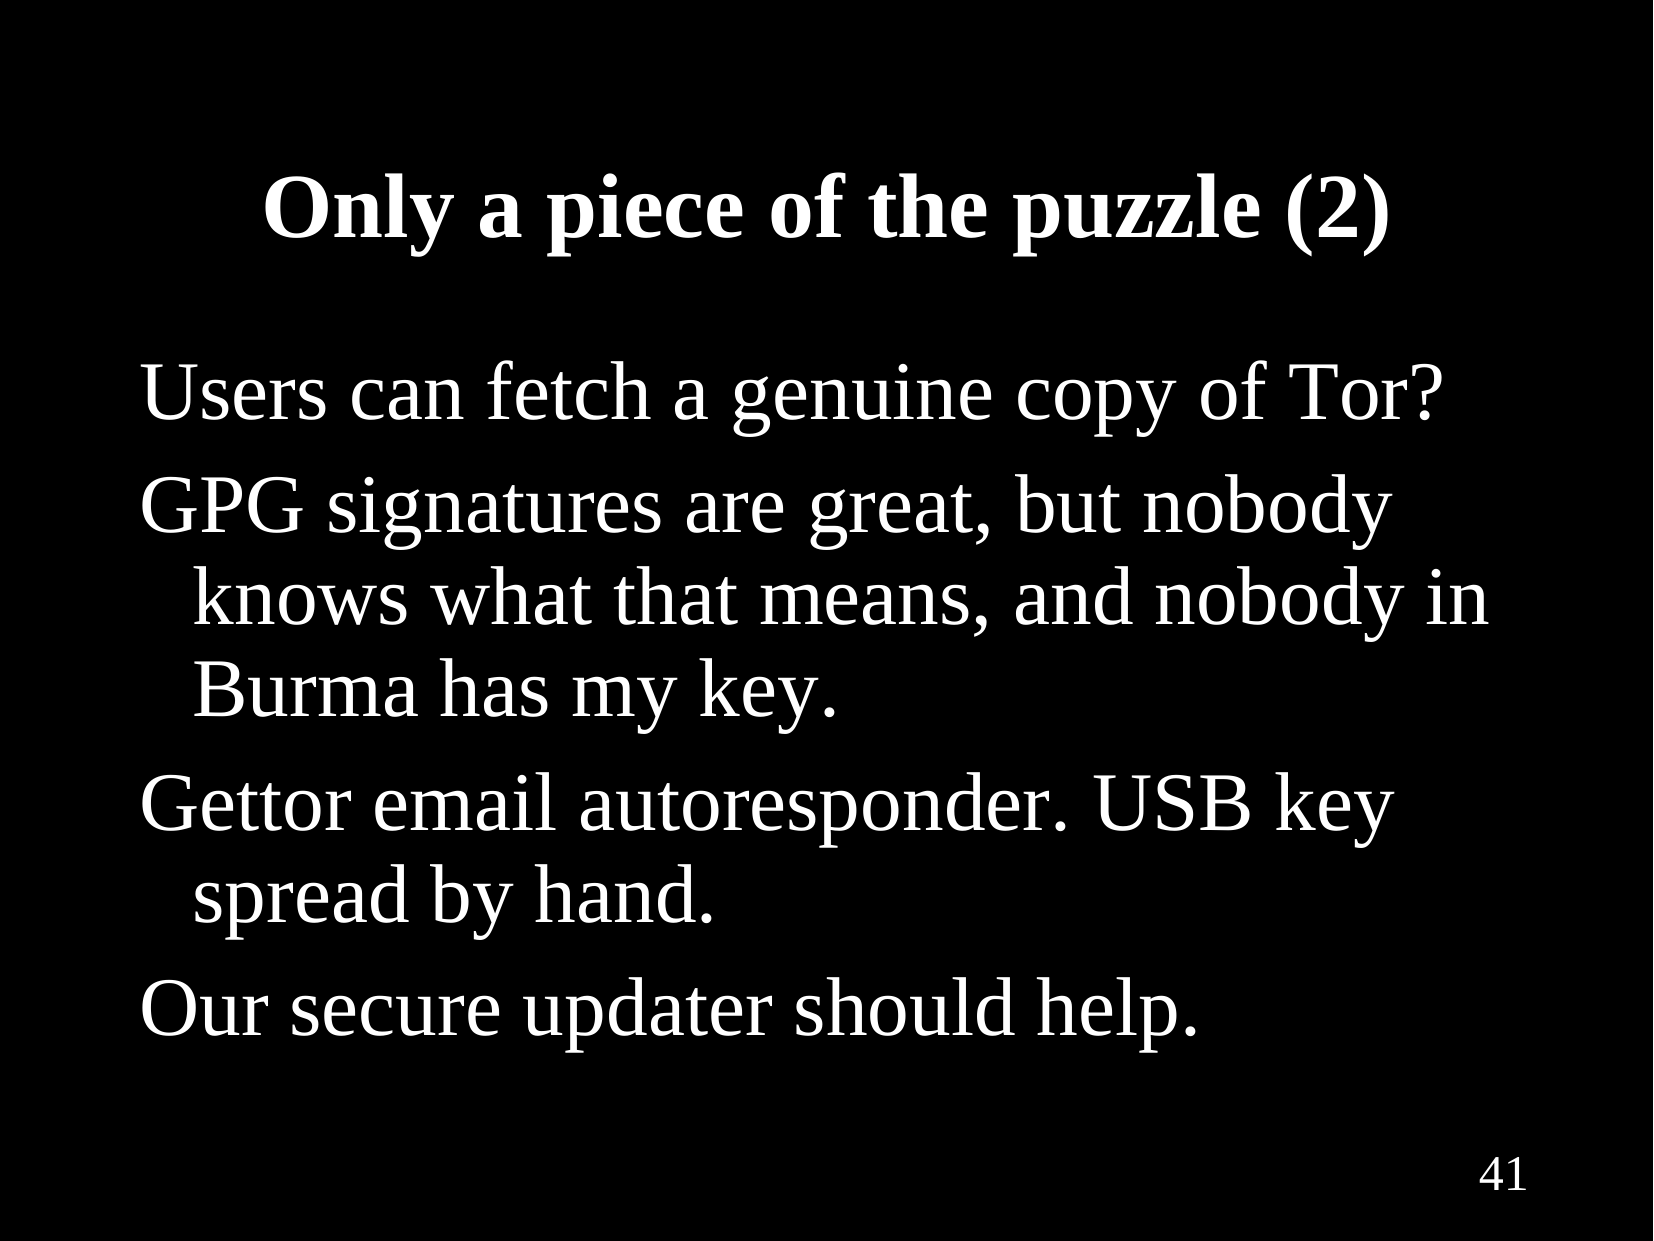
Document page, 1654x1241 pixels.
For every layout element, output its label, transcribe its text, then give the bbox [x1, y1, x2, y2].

list Users can fetch a genuine copy of Tor? GPG signatures are great, but nobody knows what that means, and nobody in Burma has my key. Gettor email autoresponder. USB key spread by hand. Our secure updater should help. [121, 344, 1534, 1127]
title Only a piece of the puzzle (2) [121, 102, 1534, 311]
